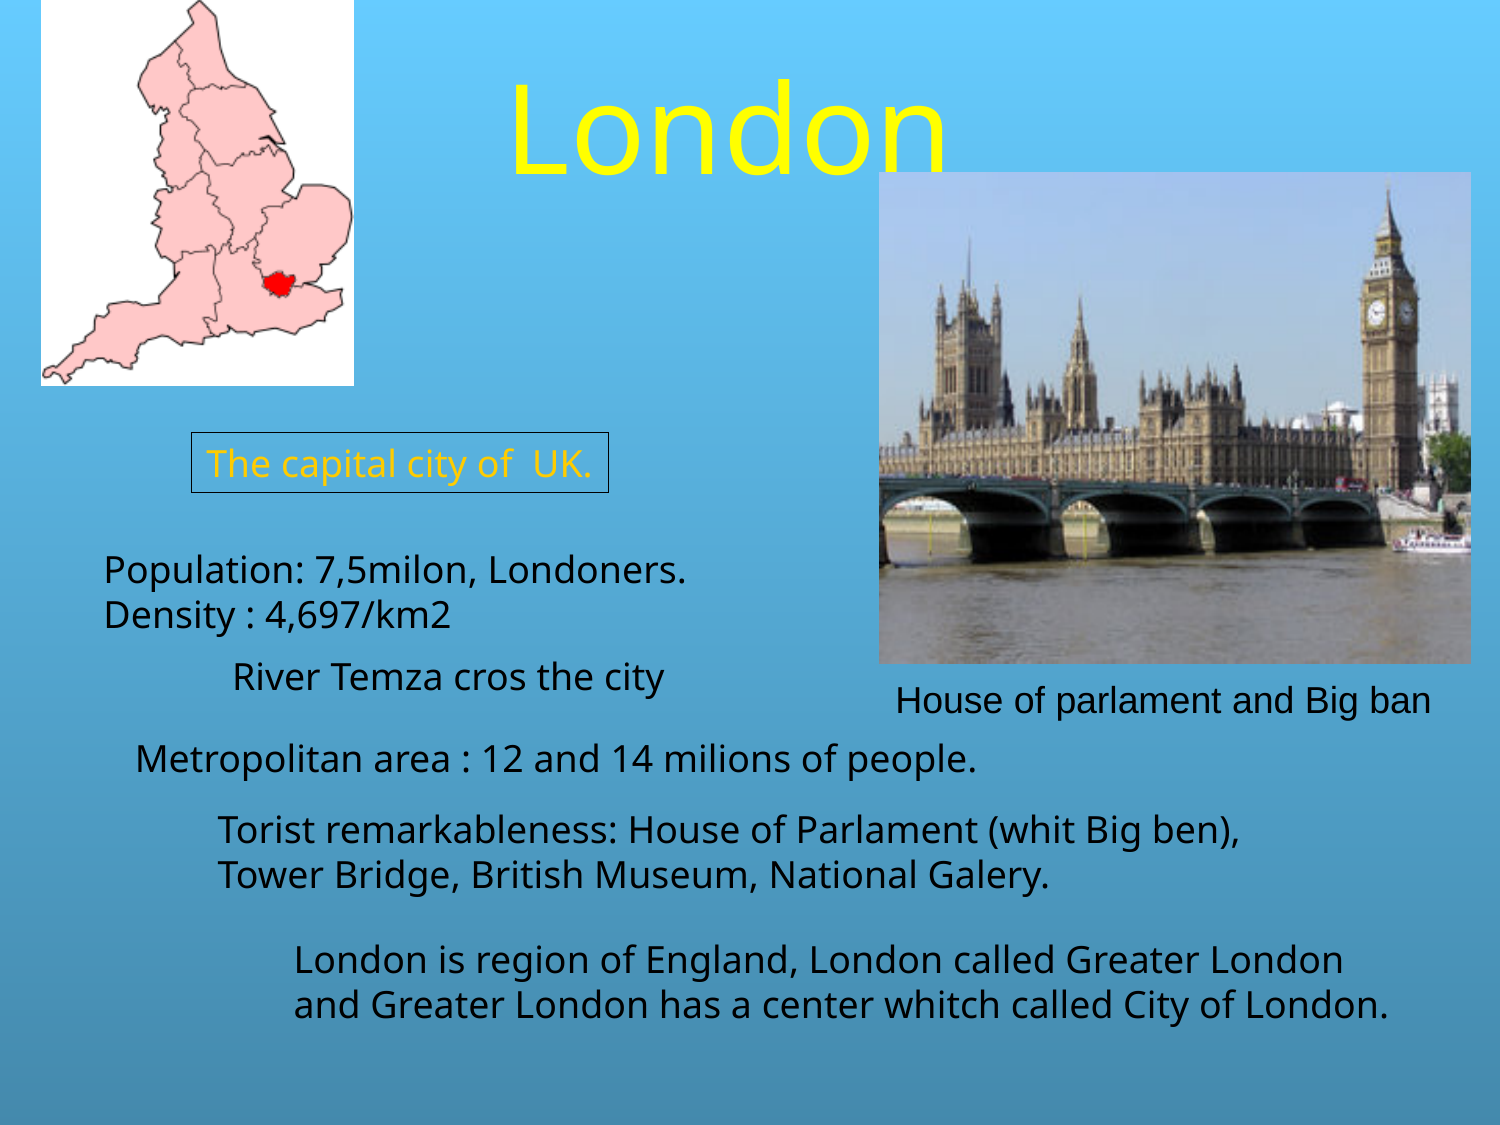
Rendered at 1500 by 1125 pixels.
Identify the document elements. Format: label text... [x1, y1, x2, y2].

text_box House of parlament and Big ban [880, 668, 1447, 729]
text_box Metropolitan area : 12 and 14 milions of people. [120, 727, 994, 788]
text_box London [490, 42, 862, 196]
picture [41, 0, 354, 386]
text_box Population: 7,5milon, Londoners. Density : 4,697/km2 [88, 538, 879, 644]
text_box Torist remarkableness: House of Parlament (whit Big ben), Tower Bridge, British Museum, National Galery. [202, 798, 1267, 904]
text_box The capital city of UK. [191, 432, 609, 493]
text_box London [818, 115, 857, 166]
text_box London is region of England, London called Greater London and Greater London has a center whitch called City of London. [278, 928, 1406, 1034]
text_box River Temza cros the city [217, 645, 680, 706]
picture [879, 172, 1471, 665]
